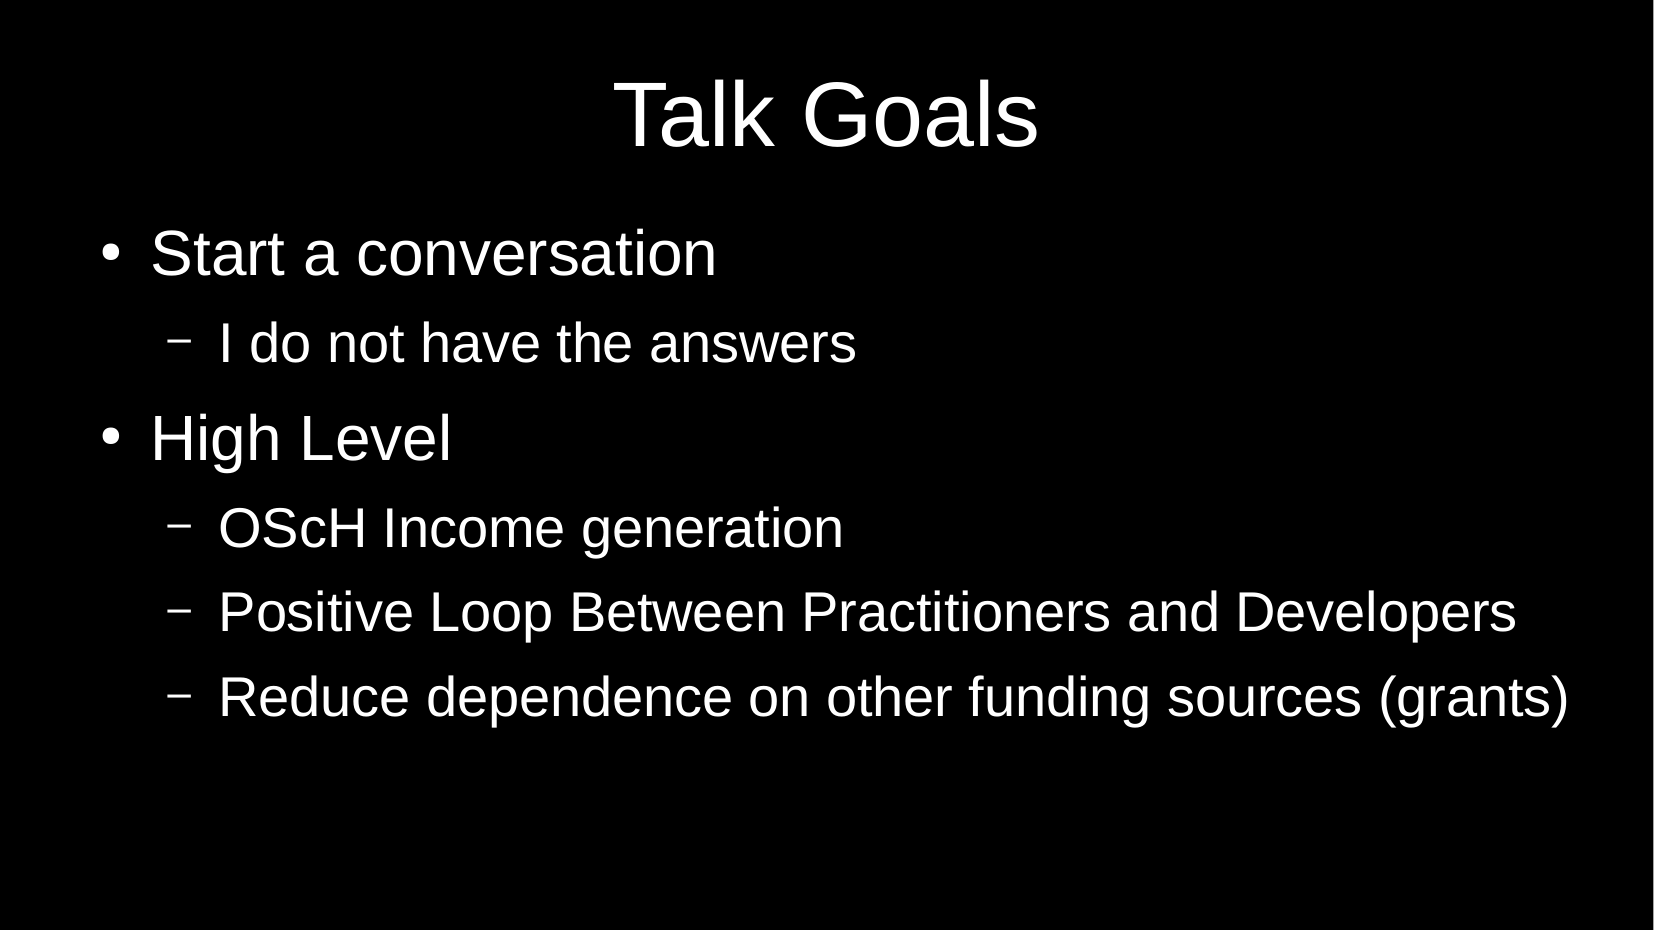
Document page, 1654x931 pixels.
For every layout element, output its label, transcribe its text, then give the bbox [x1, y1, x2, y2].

title Talk Goals [82, 37, 1571, 193]
list Start a conversation I do not have the answers High Level OScH Income generation Positive Loop Between Practitioners and Developers Reduce dependence on other funding sources (grants) [82, 217, 1571, 758]
